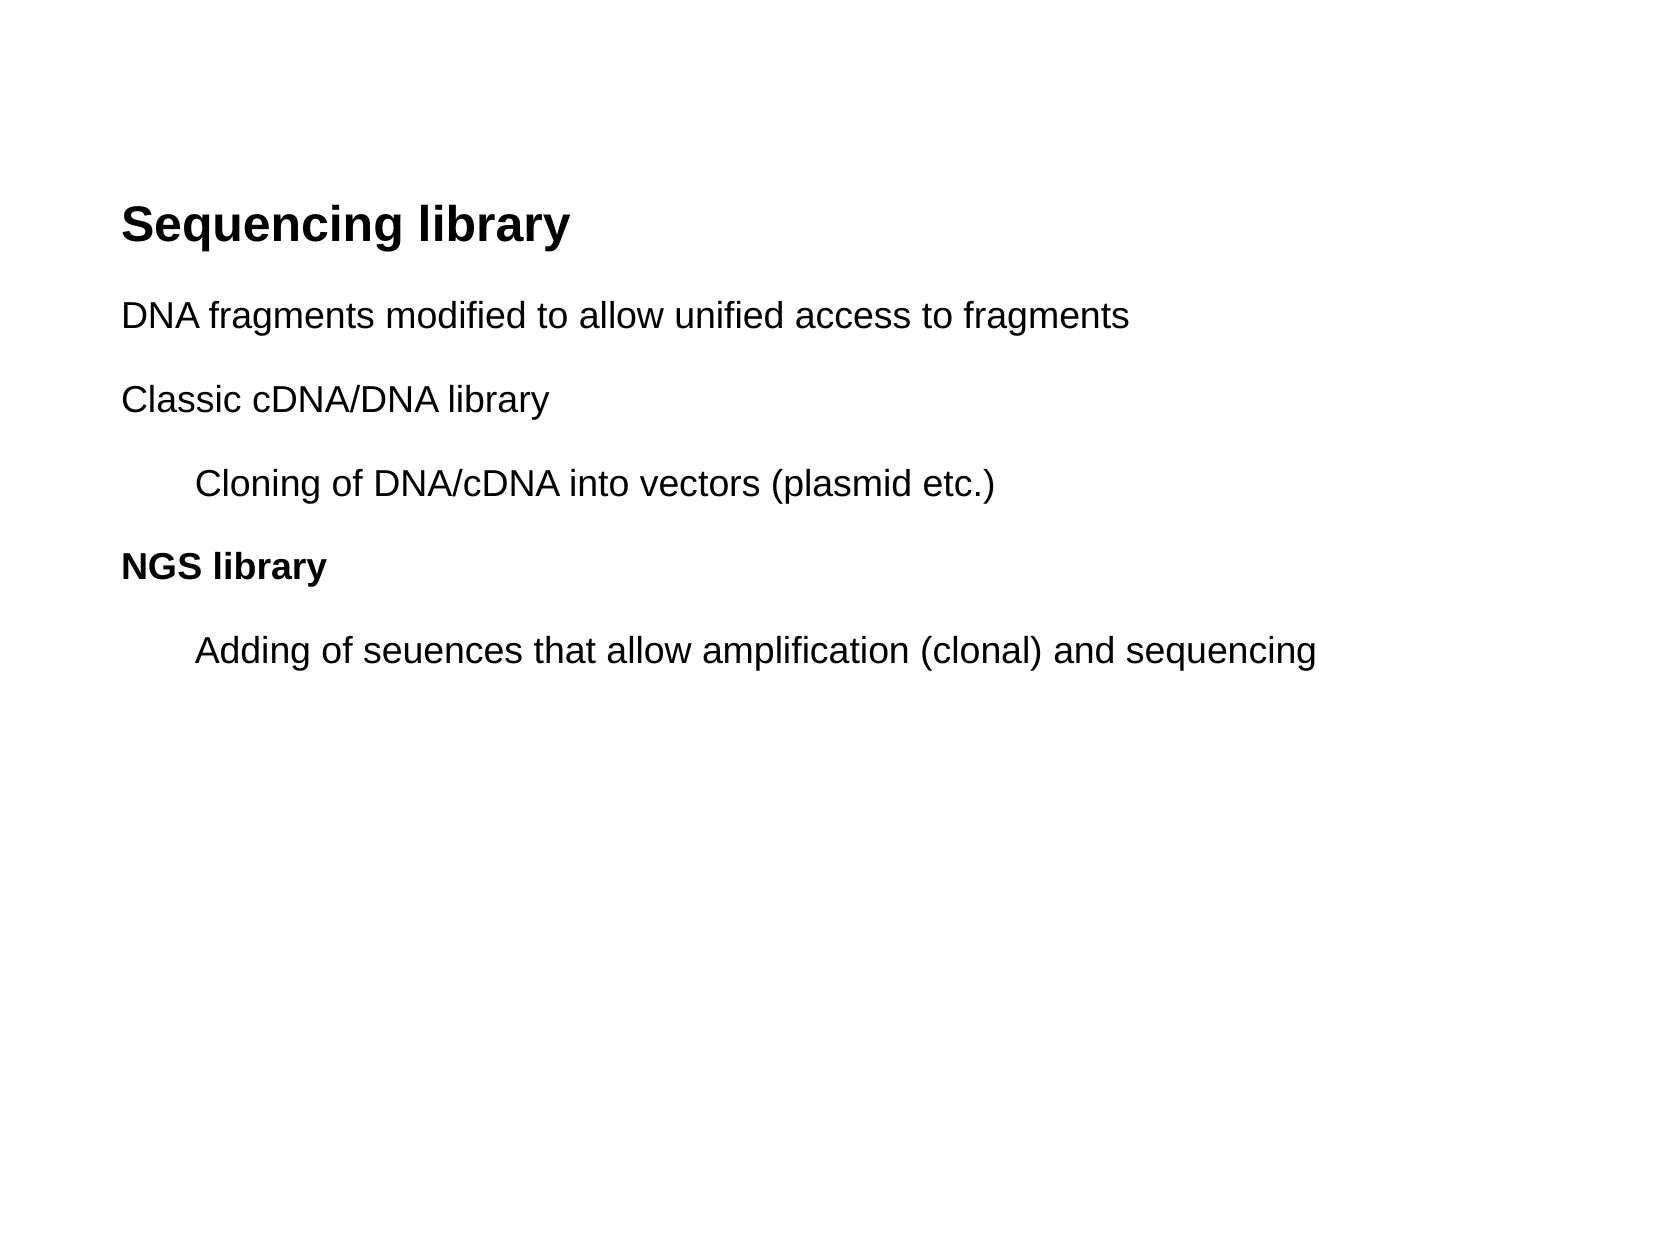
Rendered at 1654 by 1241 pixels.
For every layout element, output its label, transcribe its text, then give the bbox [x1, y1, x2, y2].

text_box Sequencing library DNA fragments modified to allow unified access to fragments Classic cDNA/DNA library Cloning of DNA/cDNA into vectors (plasmid etc.) NGS library Adding of seuences that allow amplification (clonal) and sequencing [106, 188, 1583, 680]
